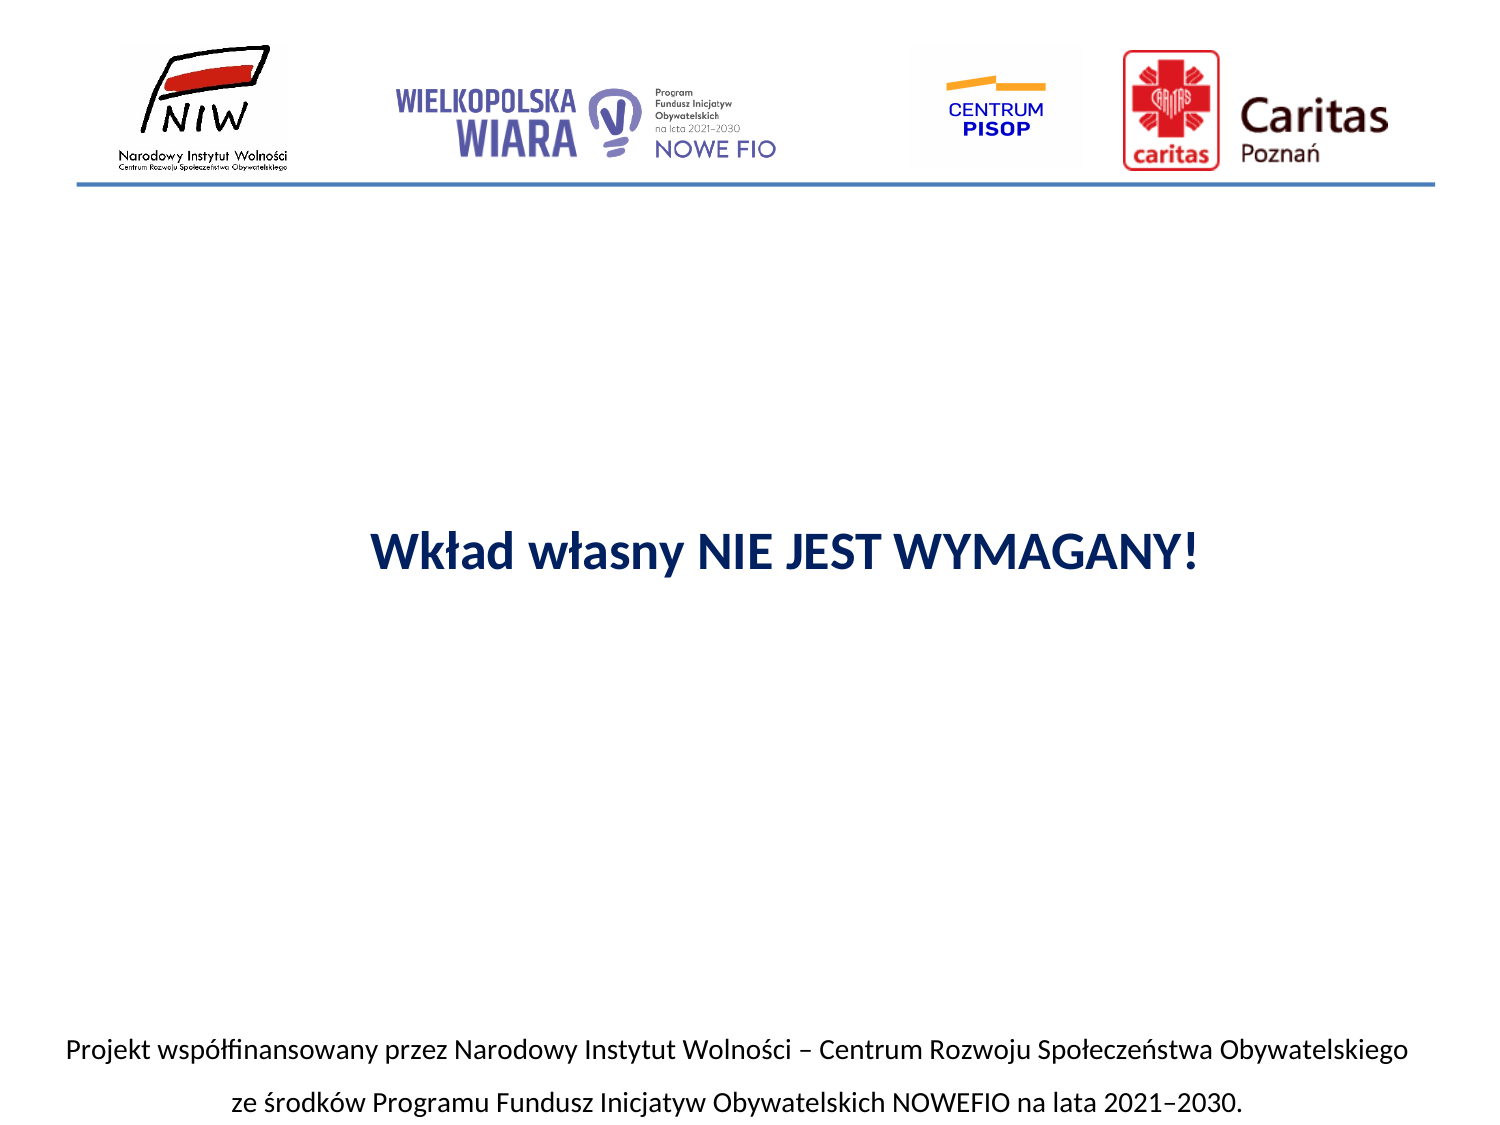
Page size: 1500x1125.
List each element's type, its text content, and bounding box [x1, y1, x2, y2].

title Wkład własny NIE JEST WYMAGANY! [106, 508, 1466, 617]
